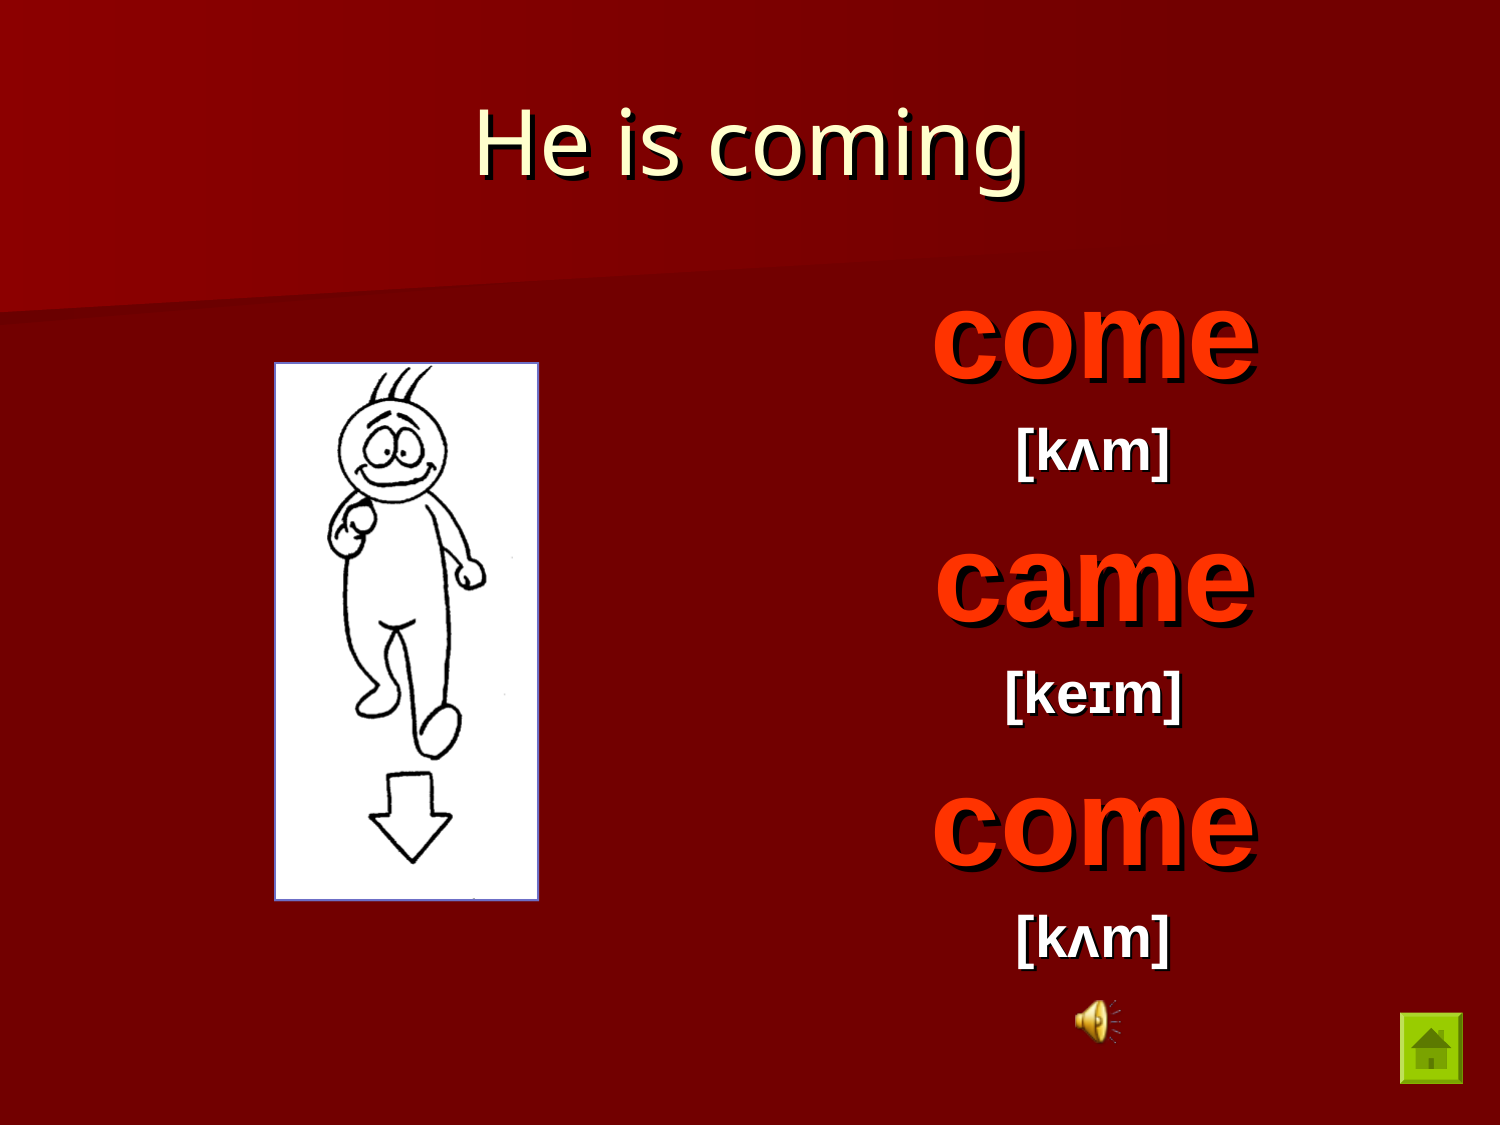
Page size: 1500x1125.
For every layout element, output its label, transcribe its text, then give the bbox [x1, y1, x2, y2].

picture [1074, 999, 1126, 1051]
title He is coming [75, 45, 1426, 233]
text_box [1401, 1012, 1463, 1084]
picture [273, 361, 540, 902]
list come [kʌm] came [keɪm] come [kʌm] [762, 262, 1426, 1000]
